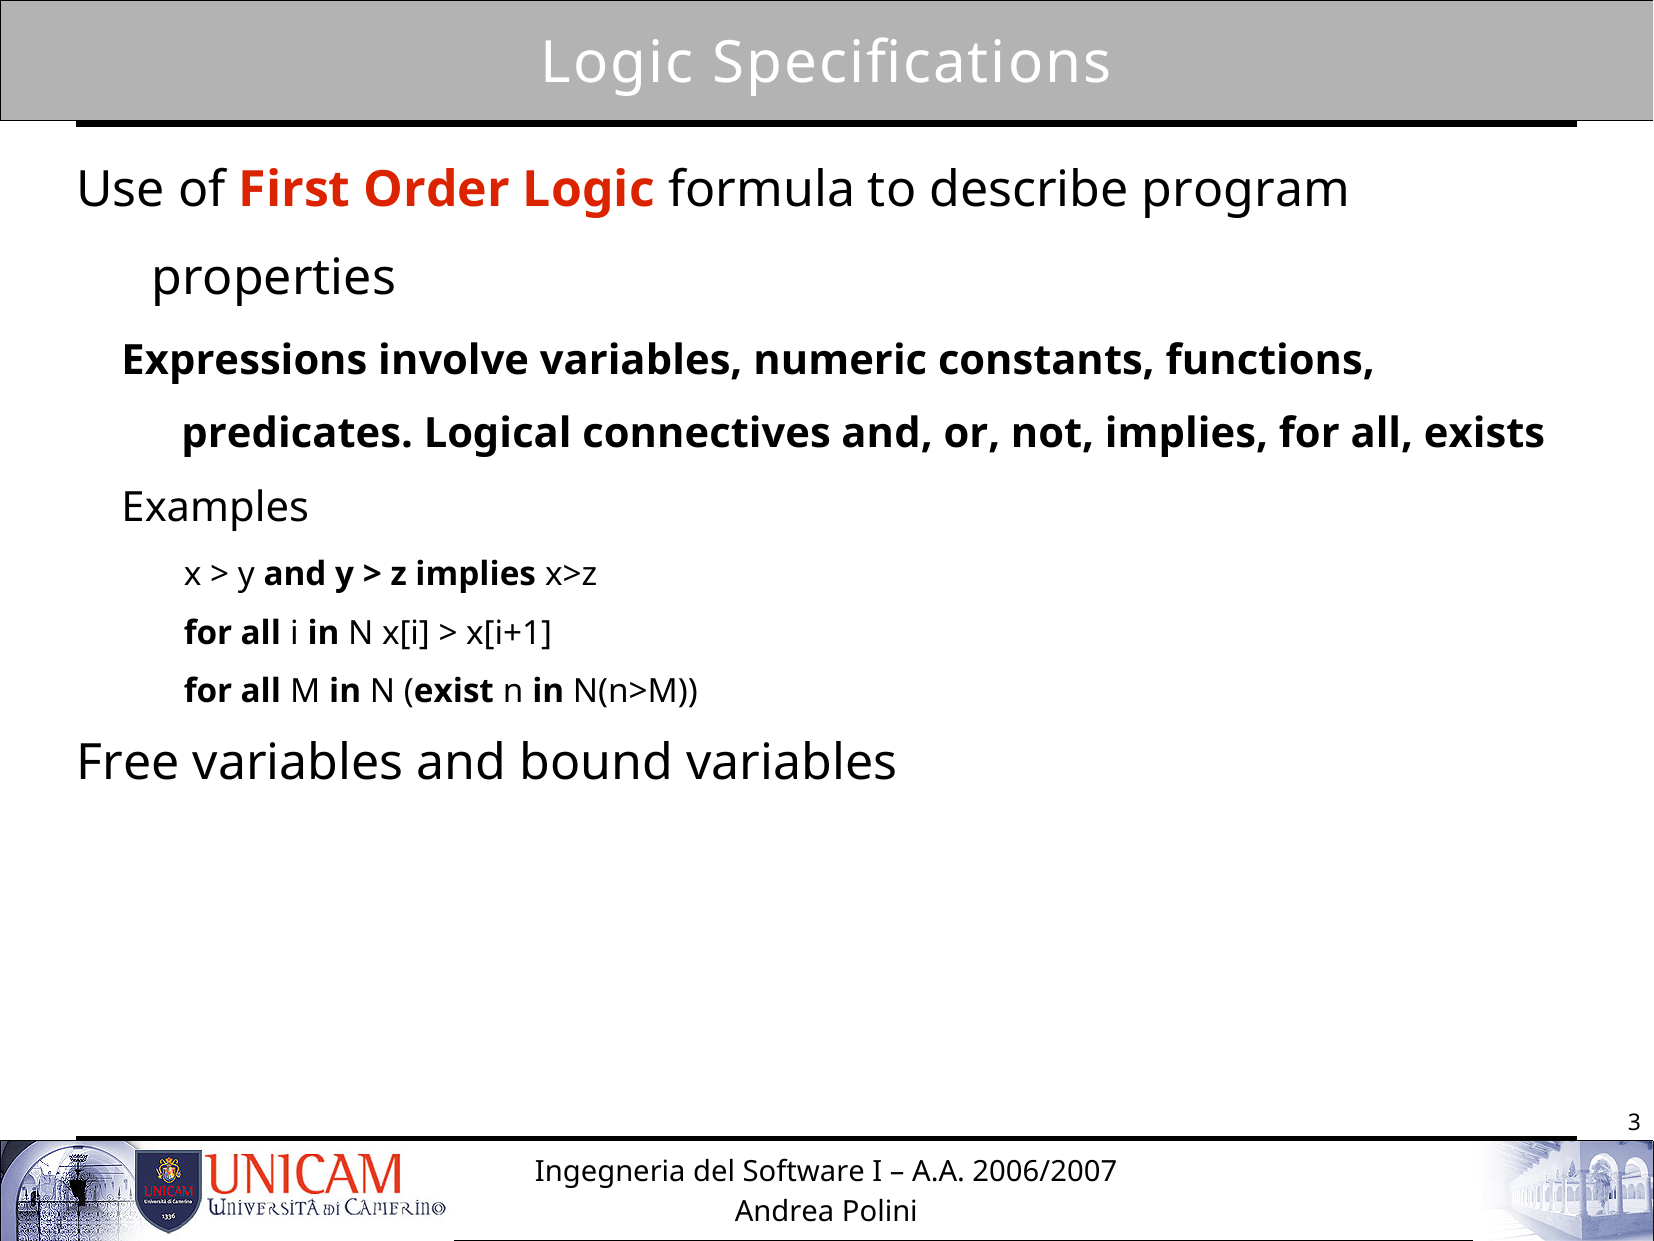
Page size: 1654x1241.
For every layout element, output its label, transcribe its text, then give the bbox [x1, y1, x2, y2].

list Use of First Order Logic formula to describe program properties Expressions involve variables, numeric constants, functions, predicates. Logical connectives and, or, not, implies, for all, exists Examples x > y and y > z implies x>z for all i in N x[i] > x[i+1] for all M in N (exist n in N(n>M)) Free variables and bound variables [76, 152, 1577, 808]
picture [0, 1141, 454, 1241]
title Logic Specifications [0, 0, 1653, 121]
picture [1473, 1141, 1654, 1241]
